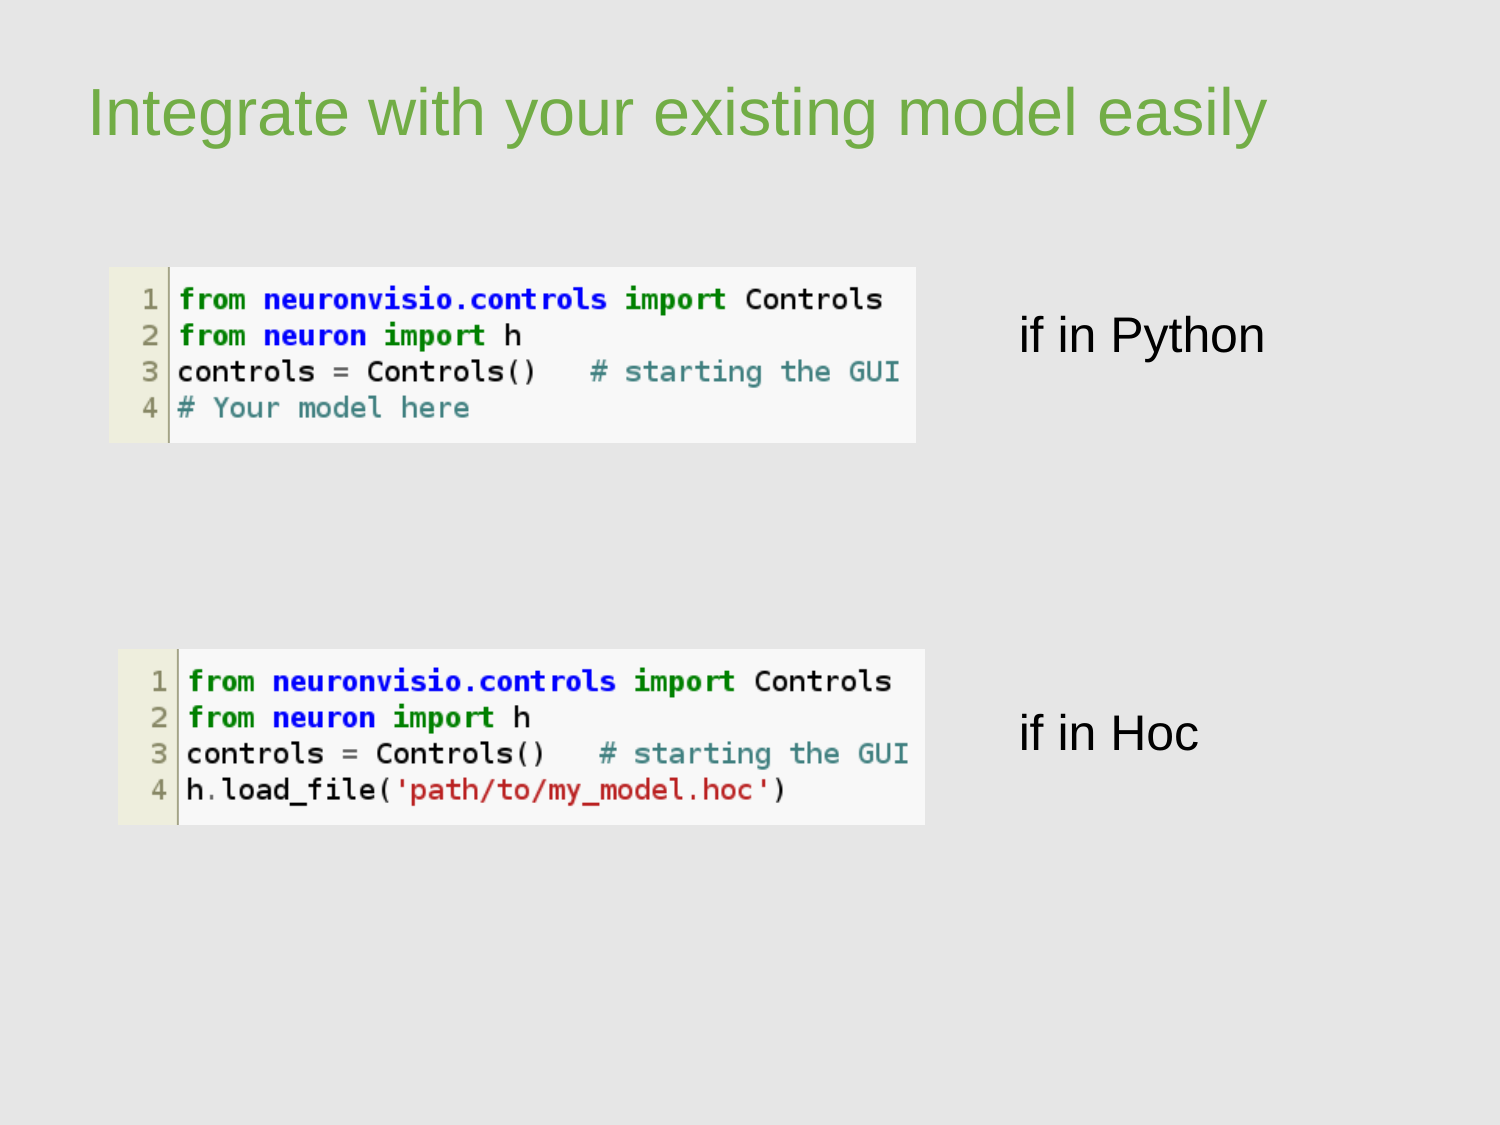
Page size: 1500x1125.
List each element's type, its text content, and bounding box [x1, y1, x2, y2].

title Integrate with your existing model easily [87, 50, 1426, 176]
picture [109, 267, 916, 443]
picture [118, 649, 925, 825]
text_box if in Hoc [1003, 692, 1329, 768]
text_box if in Python [1003, 295, 1329, 371]
